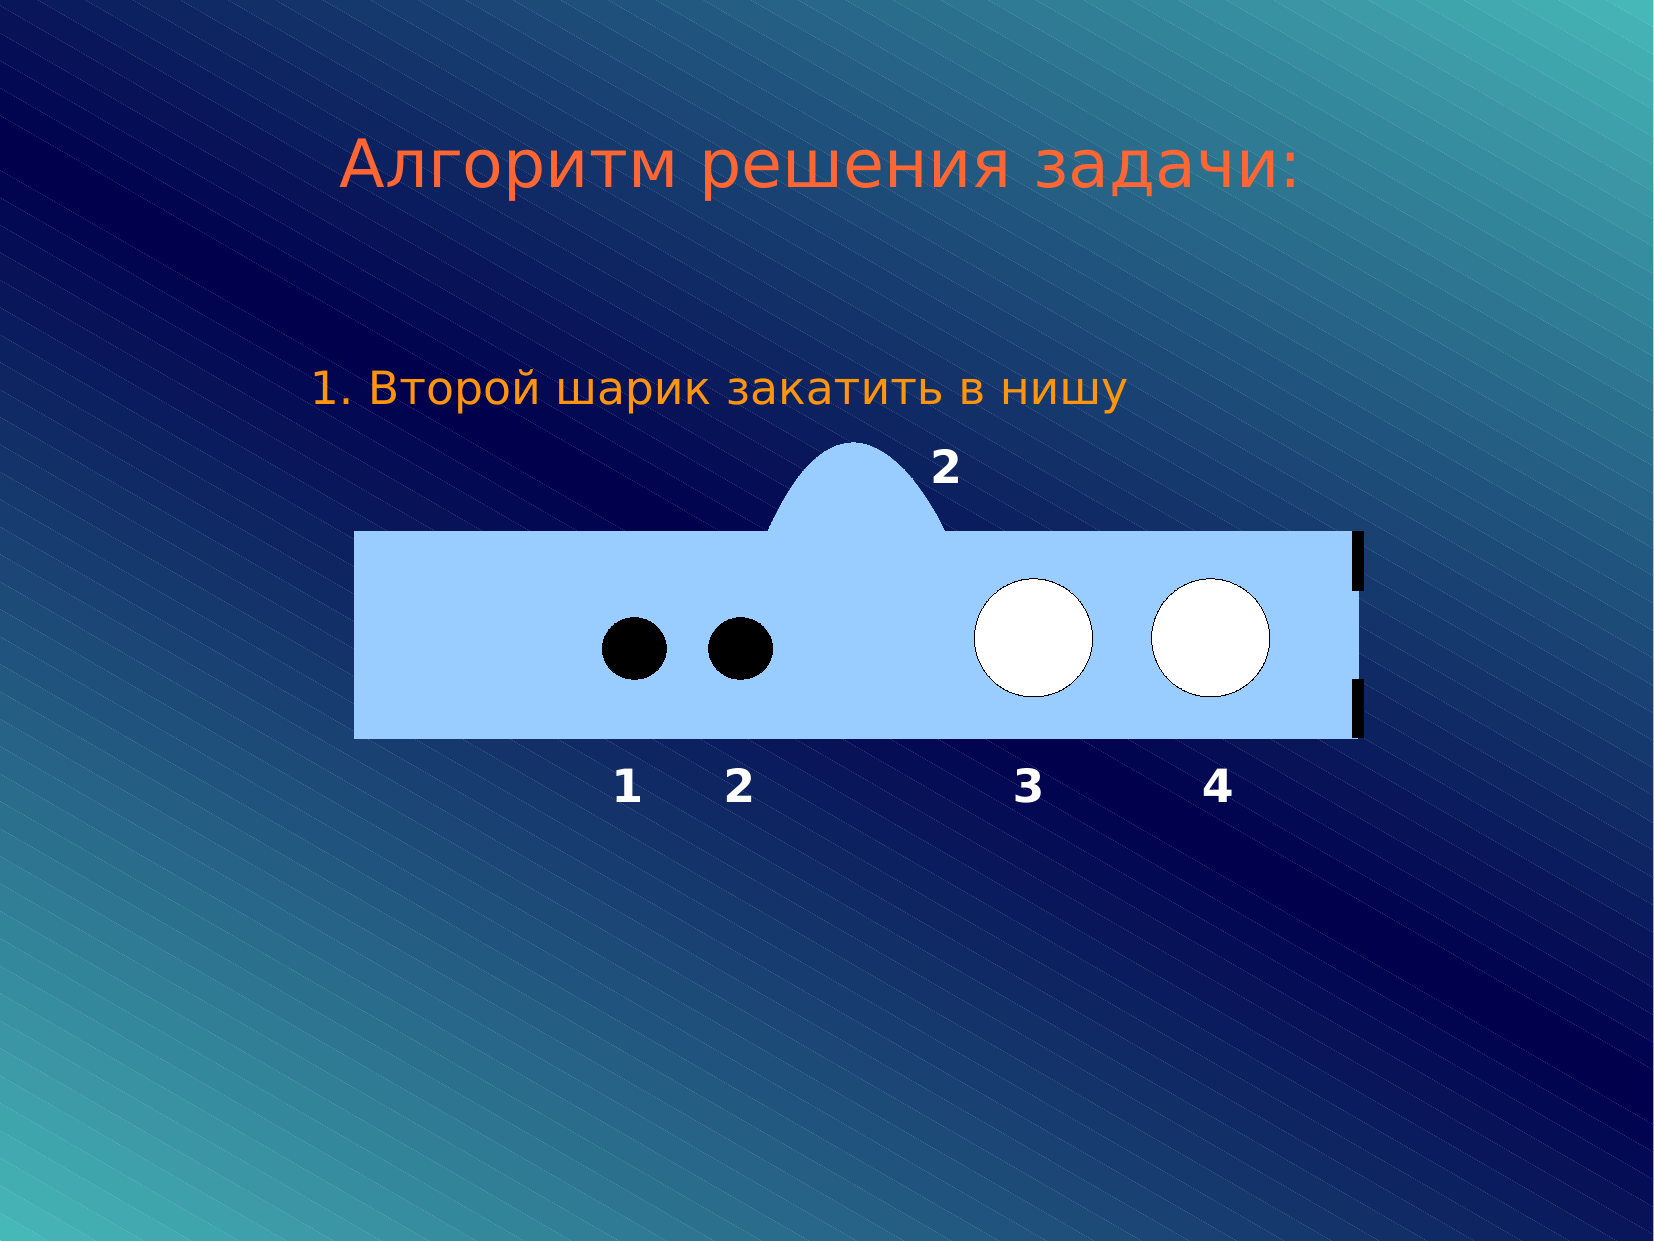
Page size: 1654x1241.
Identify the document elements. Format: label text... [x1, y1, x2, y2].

text_box 2 [915, 433, 1034, 502]
text_box 1. Второй шарик закатить в нишу [295, 354, 1241, 423]
text_box 4 [1187, 752, 1306, 821]
text_box 2 [708, 752, 827, 821]
text_box [354, 442, 1359, 739]
text_box 3 [998, 752, 1117, 821]
text_box 1 [596, 752, 708, 821]
text_box Алгоритм решения задачи: [324, 118, 1359, 211]
